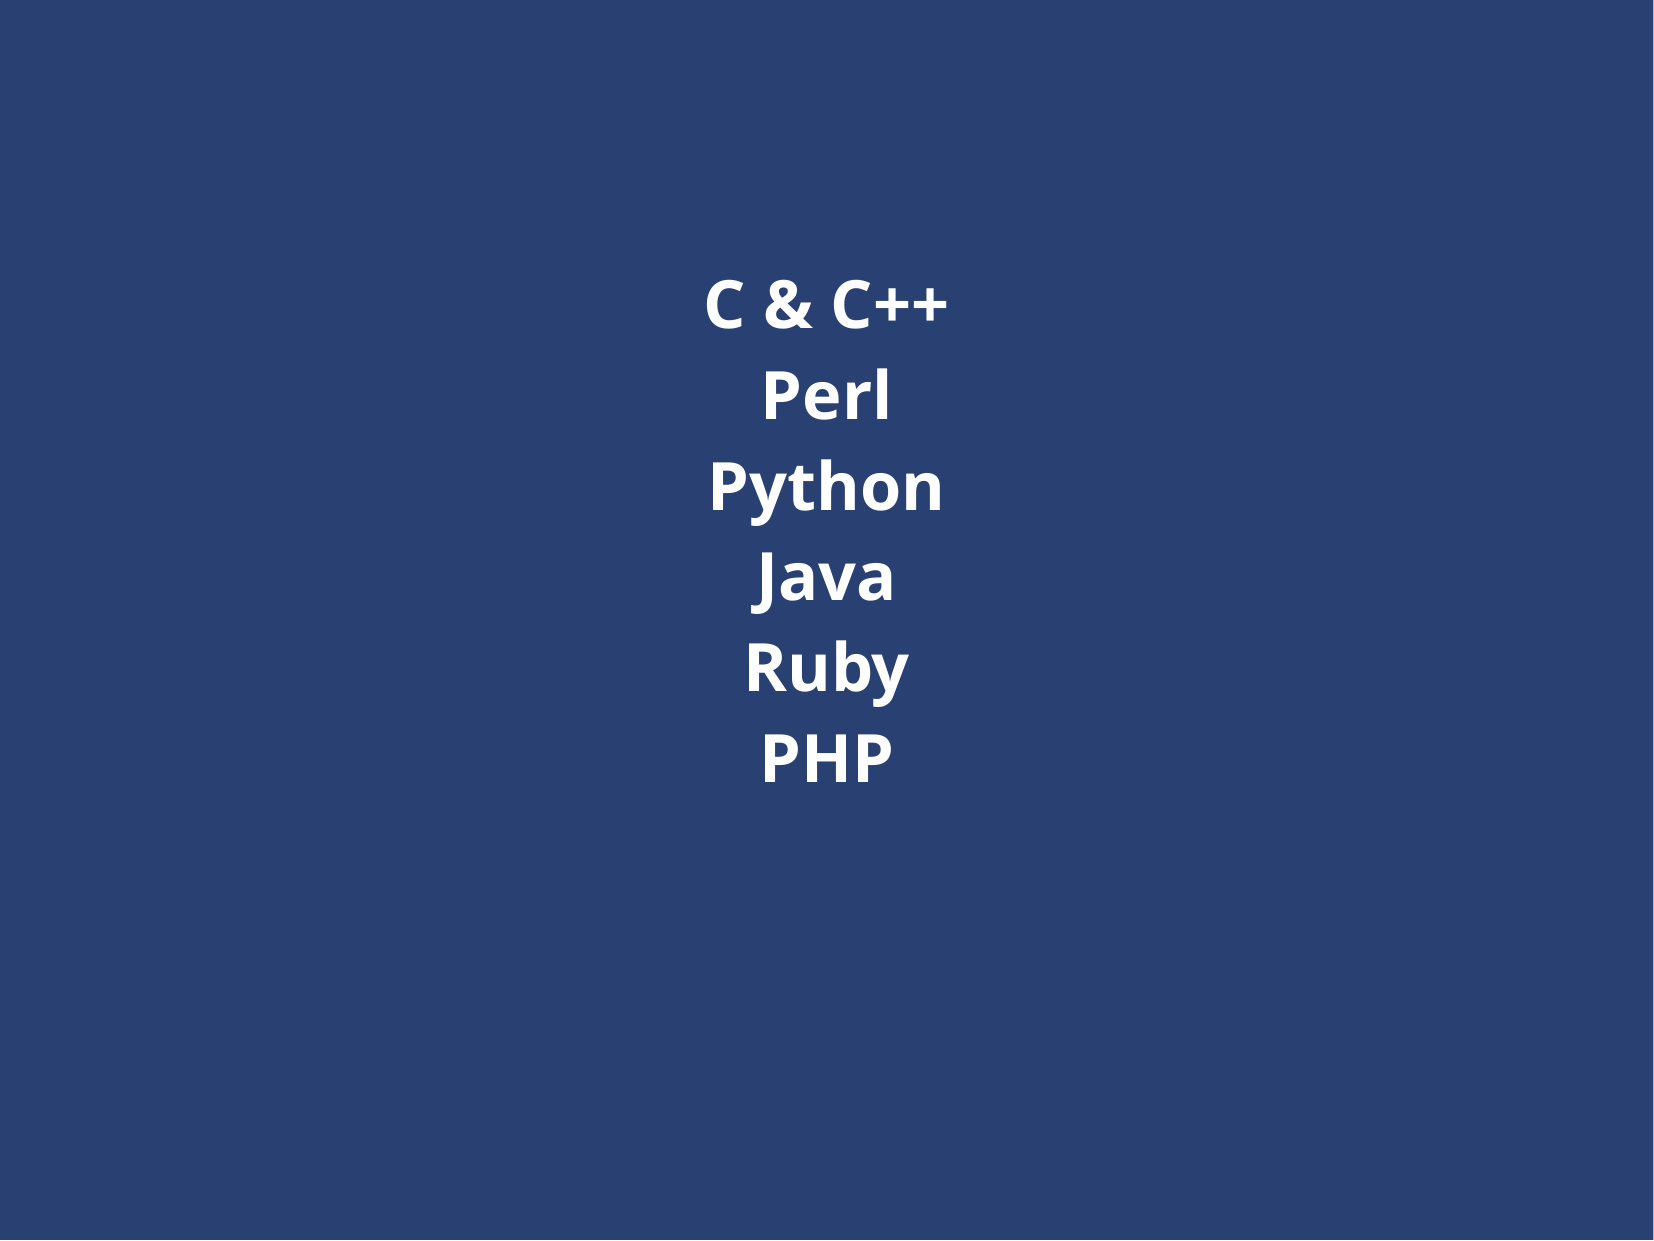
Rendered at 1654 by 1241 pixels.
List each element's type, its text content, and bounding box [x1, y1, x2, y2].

subtitle C & C++ Perl Python Java Ruby PHP [82, 49, 1571, 1109]
